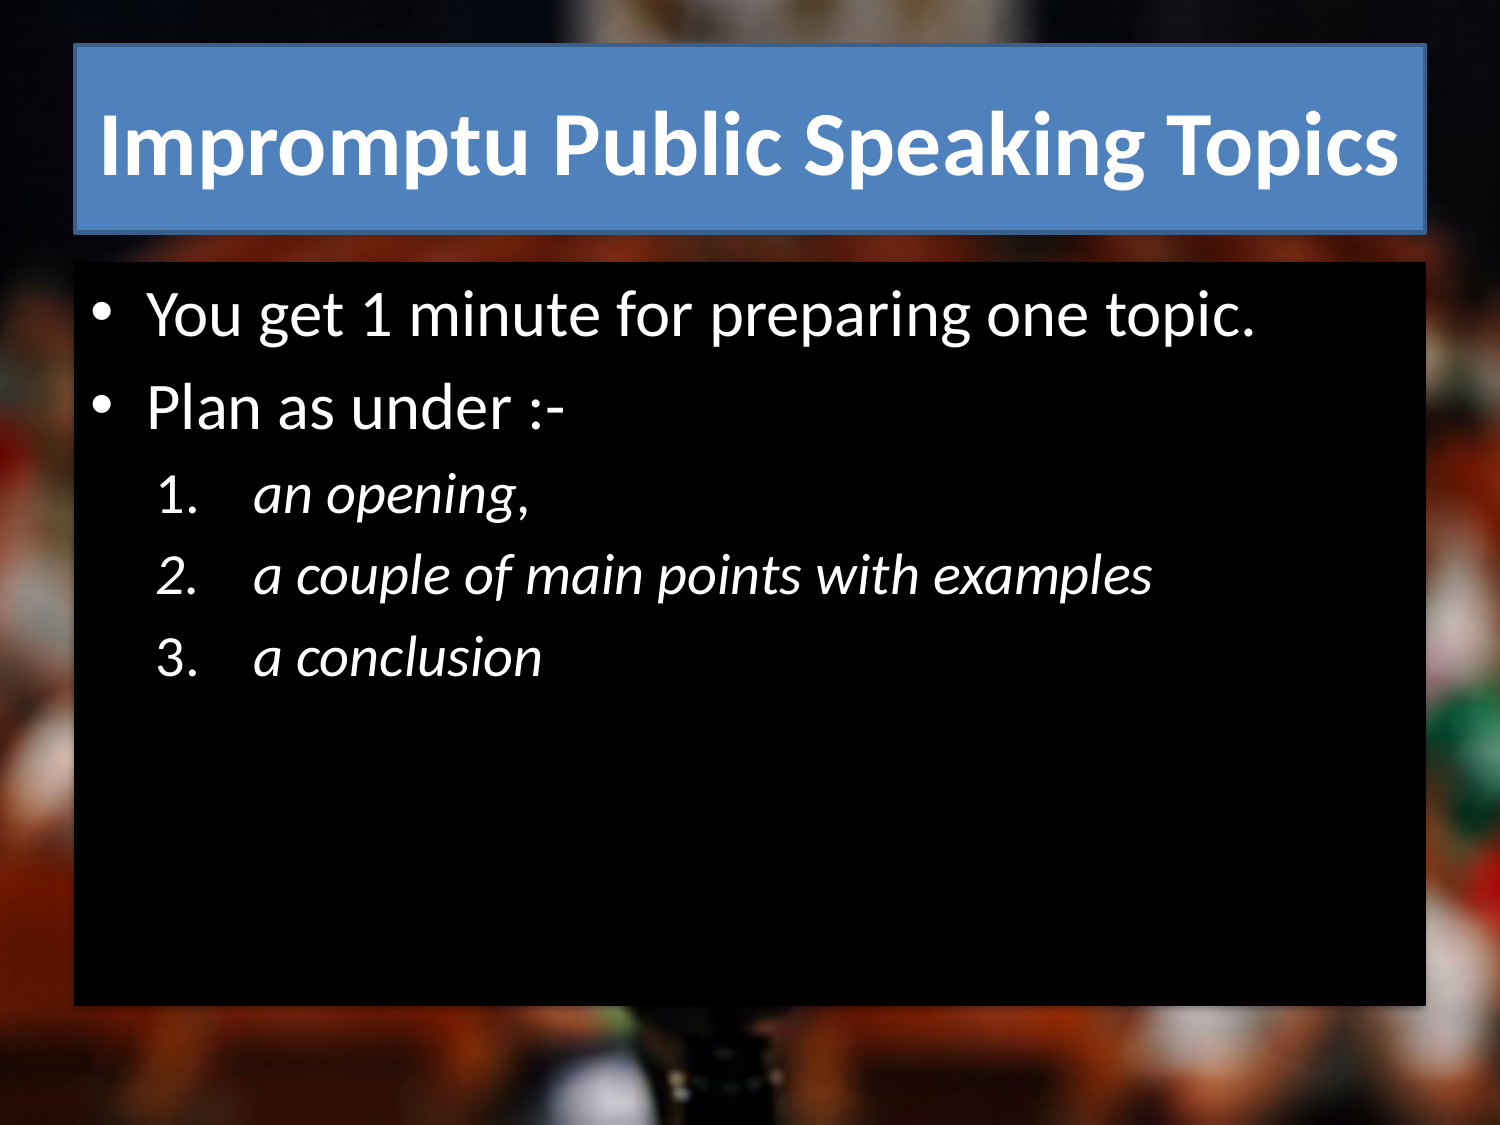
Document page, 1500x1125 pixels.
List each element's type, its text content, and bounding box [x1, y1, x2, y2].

list You get 1 minute for preparing one topic. Plan as under :- an opening, a couple of main points with examples a conclusion [75, 262, 1425, 1005]
picture [0, 0, 1500, 1125]
title Impromptu Public Speaking Topics [75, 45, 1425, 233]
